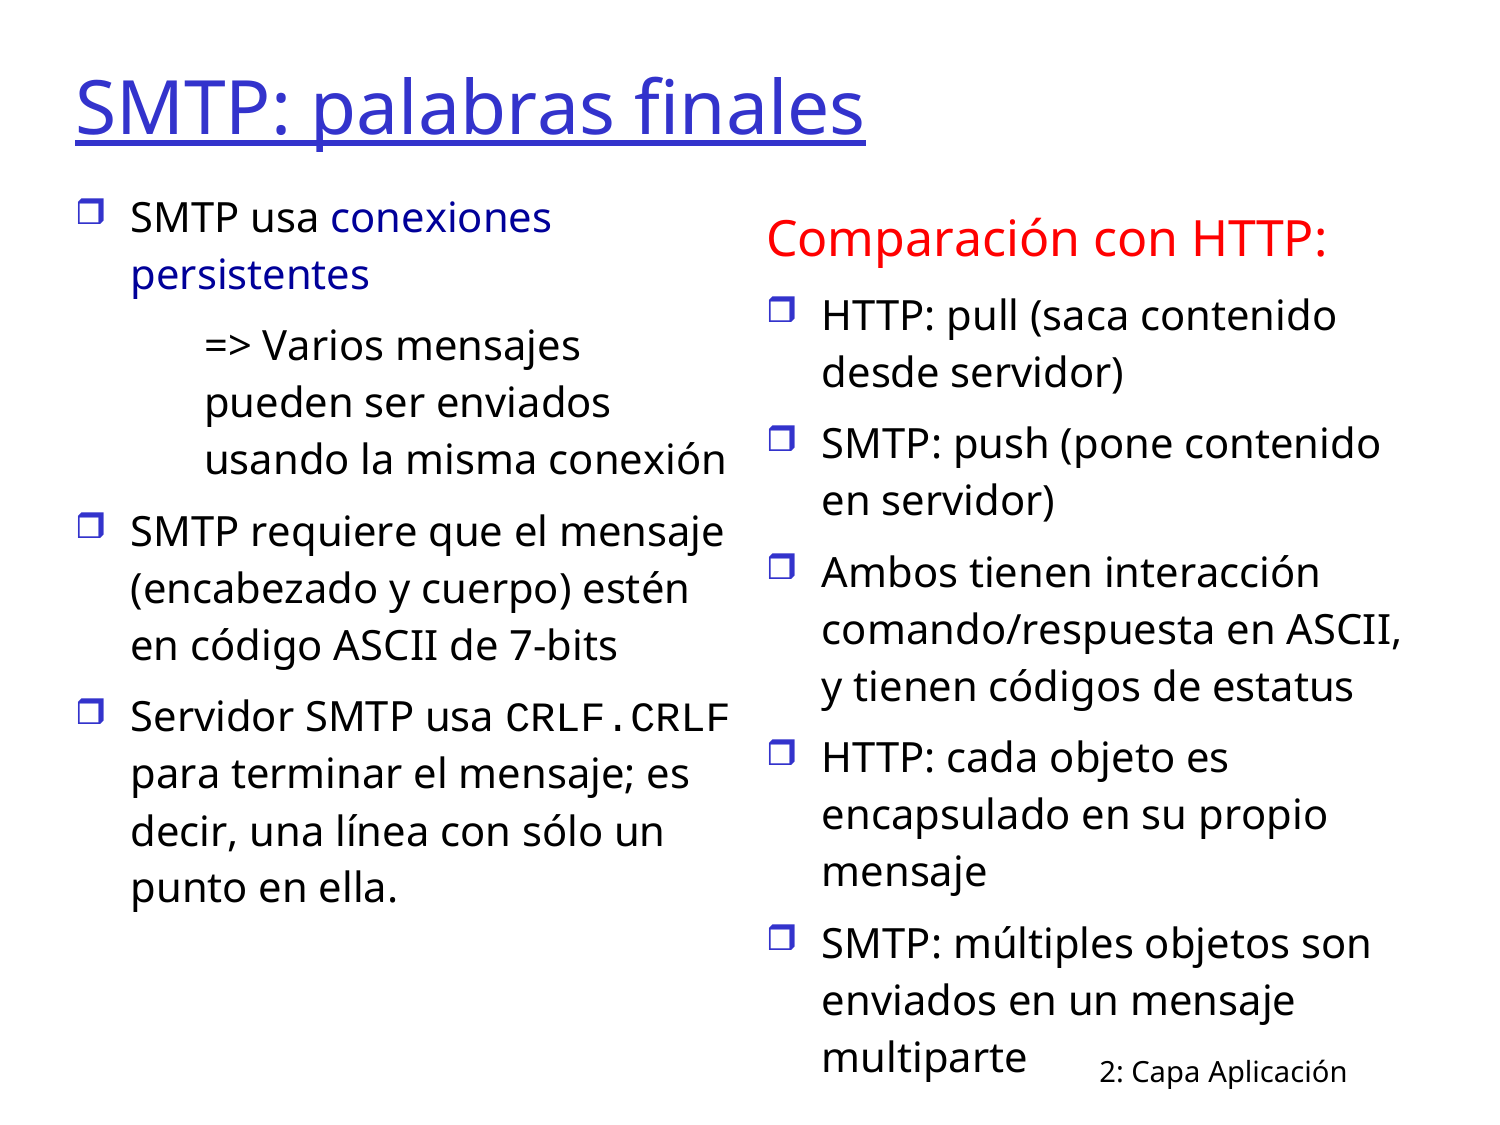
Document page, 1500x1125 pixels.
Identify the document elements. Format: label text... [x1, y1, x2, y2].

list Comparación con HTTP: HTTP: pull (saca contenido desde servidor)‏ SMTP: push (pone contenido en servidor)‏ Ambos tienen interacción comando/respuesta en ASCII, y tienen códigos de estatus HTTP: cada objeto es encapsulado en su propio mensaje SMTP: múltiples objetos son enviados en un mensaje multiparte [766, 202, 1426, 1021]
title SMTP: palabras finales [75, 23, 1426, 188]
list SMTP usa conexiones persistentes => Varios mensajes pueden ser enviados usando la misma conexión SMTP requiere que el mensaje (encabezado y cuerpo) estén en código ASCII de 7-bits Servidor SMTP usa CRLF.CRLF para terminar el mensaje; es decir, una línea con sólo un punto en ella. [75, 187, 734, 1021]
